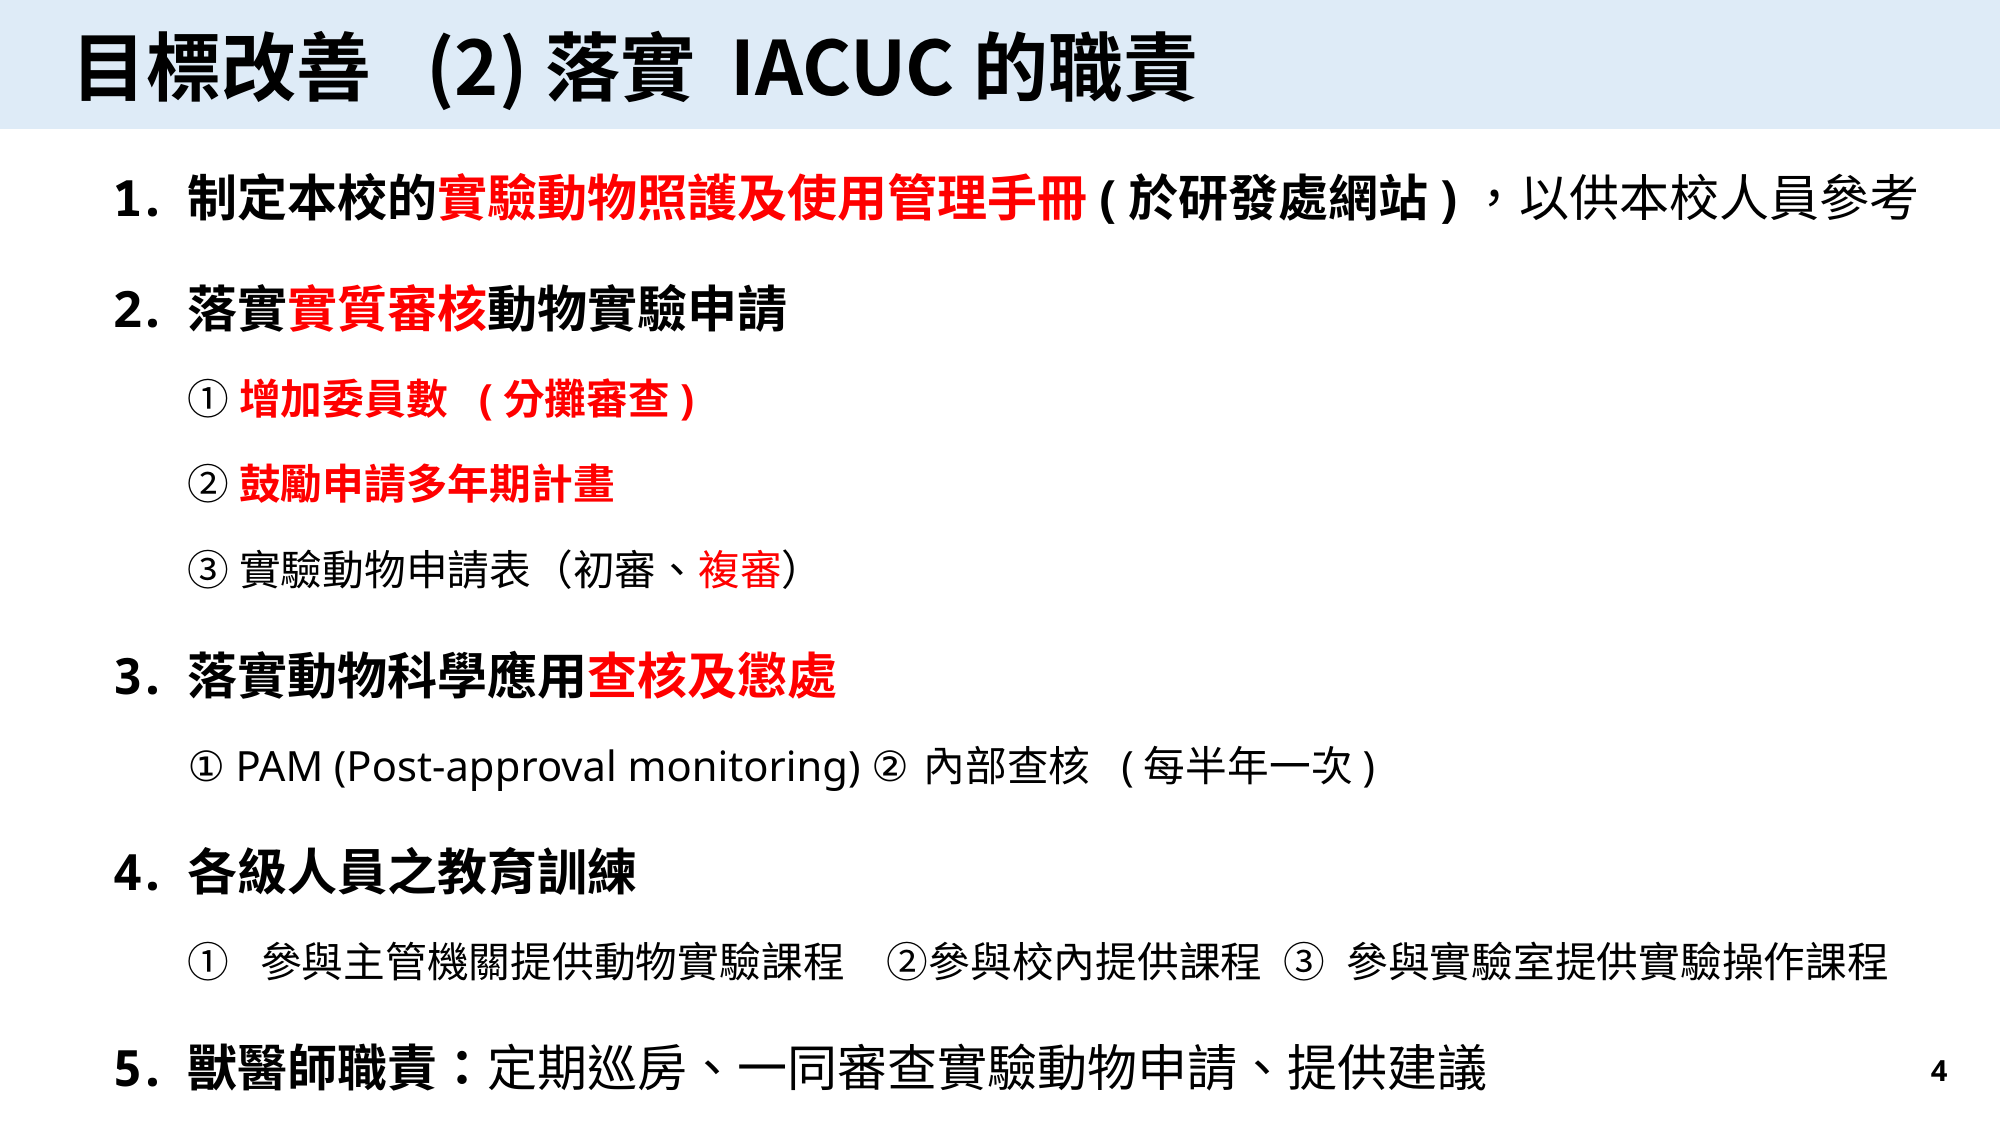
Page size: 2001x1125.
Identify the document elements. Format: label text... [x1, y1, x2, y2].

text_box 制定本校的實驗動物照護及使用管理手冊(於研發處網站)，以供本校人員參考 落實實質審核動物實驗申請 ①增加委員數 (分攤審查) ②鼓勵申請多年期計畫 ③實驗動物申請表（初審、複審） 落實動物科學應用查核及懲處 ① PAM (Post-approval monitoring) ②內部查核 (每半年一次) 各級人員之教育訓練 ① 參與主管機關提供動物實驗課程 ②參與校內提供課程 ③ 參與實驗室提供實驗操作課程 獸醫師職責：定期巡房、一同審查實驗動物申請、提供建議 [97, 129, 1940, 1083]
slide_number <編號> [1512, 1042, 1963, 1103]
title 目標改善 (2)落實 IACUC的職責 [56, 13, 1914, 129]
text_box [0, 0, 2000, 129]
